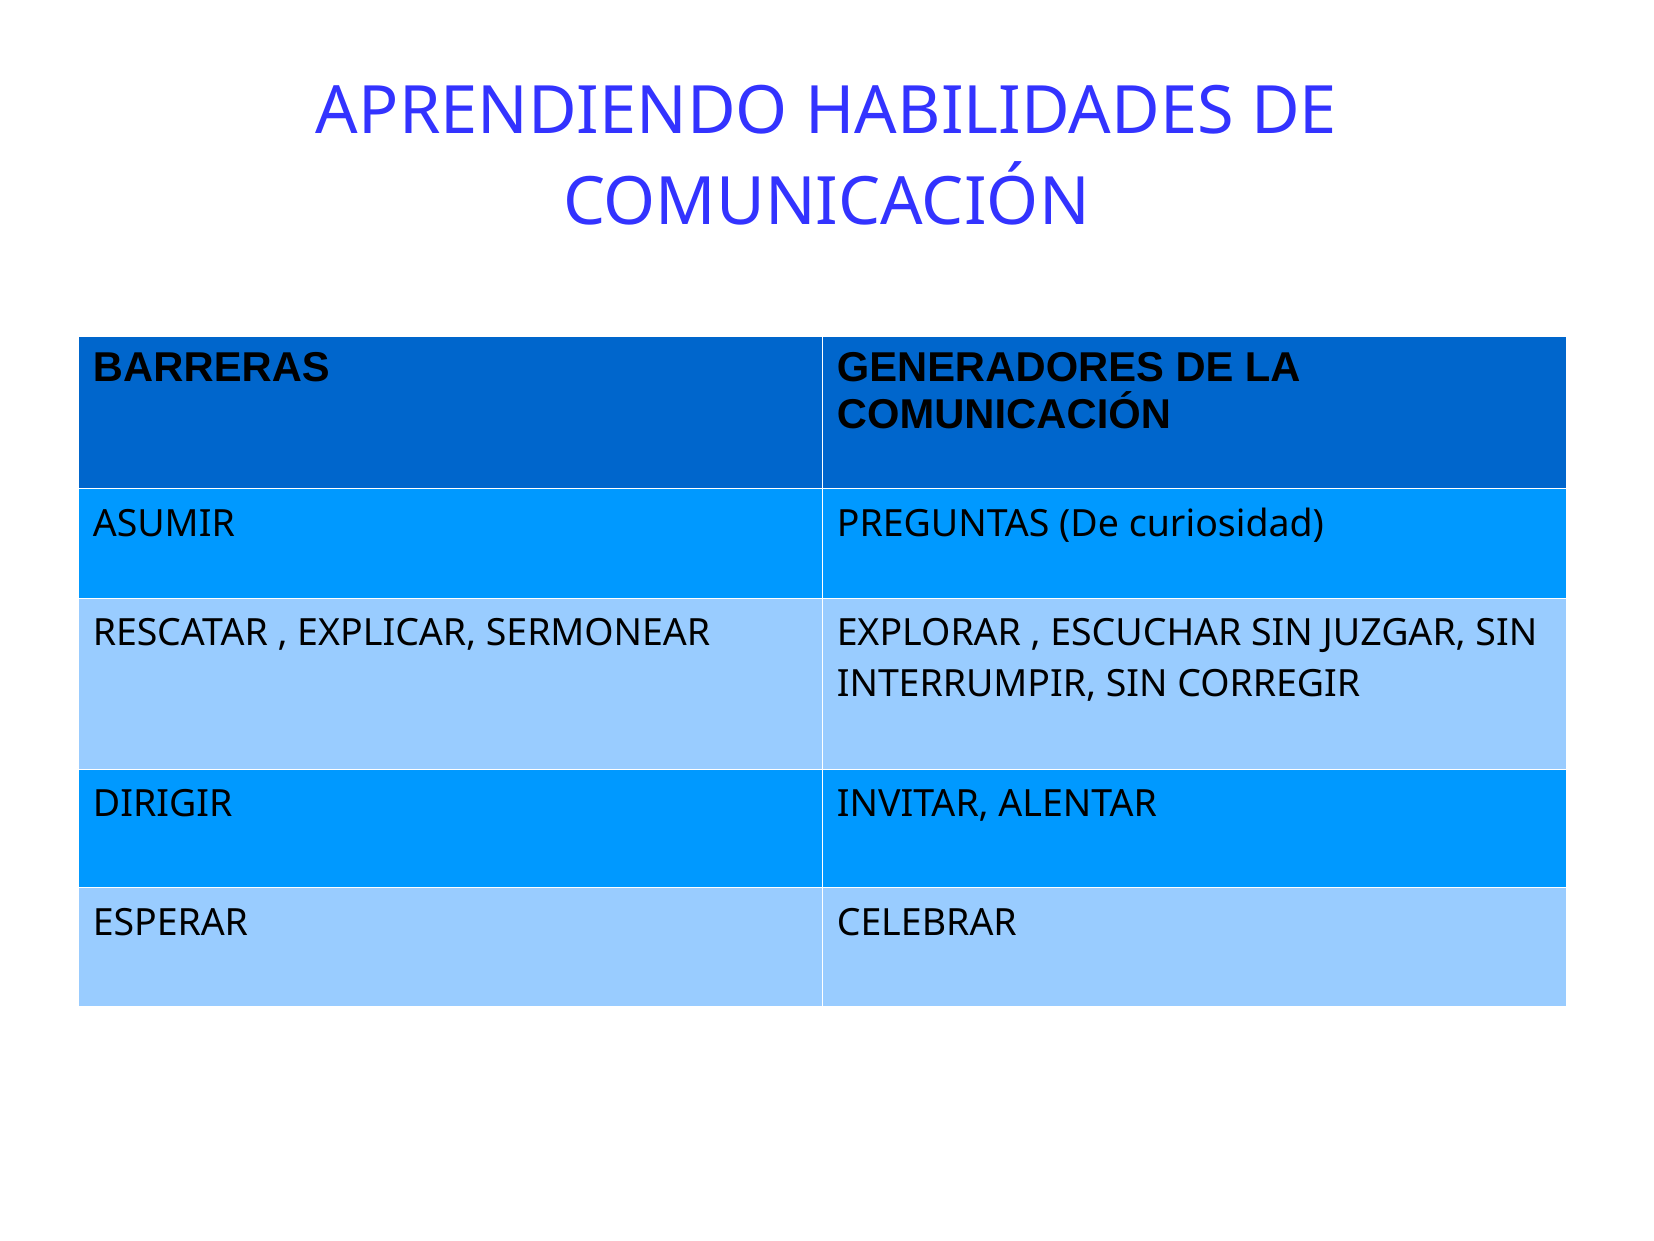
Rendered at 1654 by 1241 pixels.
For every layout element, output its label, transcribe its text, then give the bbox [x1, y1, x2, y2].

table_cell DIRIGIR [79, 770, 822, 887]
table_cell EXPLORAR , ESCUCHAR SIN JUZGAR, SIN INTERRUMPIR, SIN CORREGIR [823, 599, 1566, 769]
table_cell INVITAR, ALENTAR [823, 770, 1566, 887]
table_cell RESCATAR , EXPLICAR, SERMONEAR [79, 599, 822, 769]
table_cell PREGUNTAS (De curiosidad) [823, 489, 1566, 598]
title APRENDIENDO HABILIDADES DE COMUNICACIÓN [82, 30, 1571, 276]
table_header GENERADORES DE LA COMUNICACIÓN [823, 337, 1566, 488]
table_header BARRERAS [79, 337, 822, 488]
table_cell ASUMIR [79, 489, 822, 598]
table_cell CELEBRAR [823, 888, 1566, 1006]
table_cell ESPERAR [79, 888, 822, 1006]
